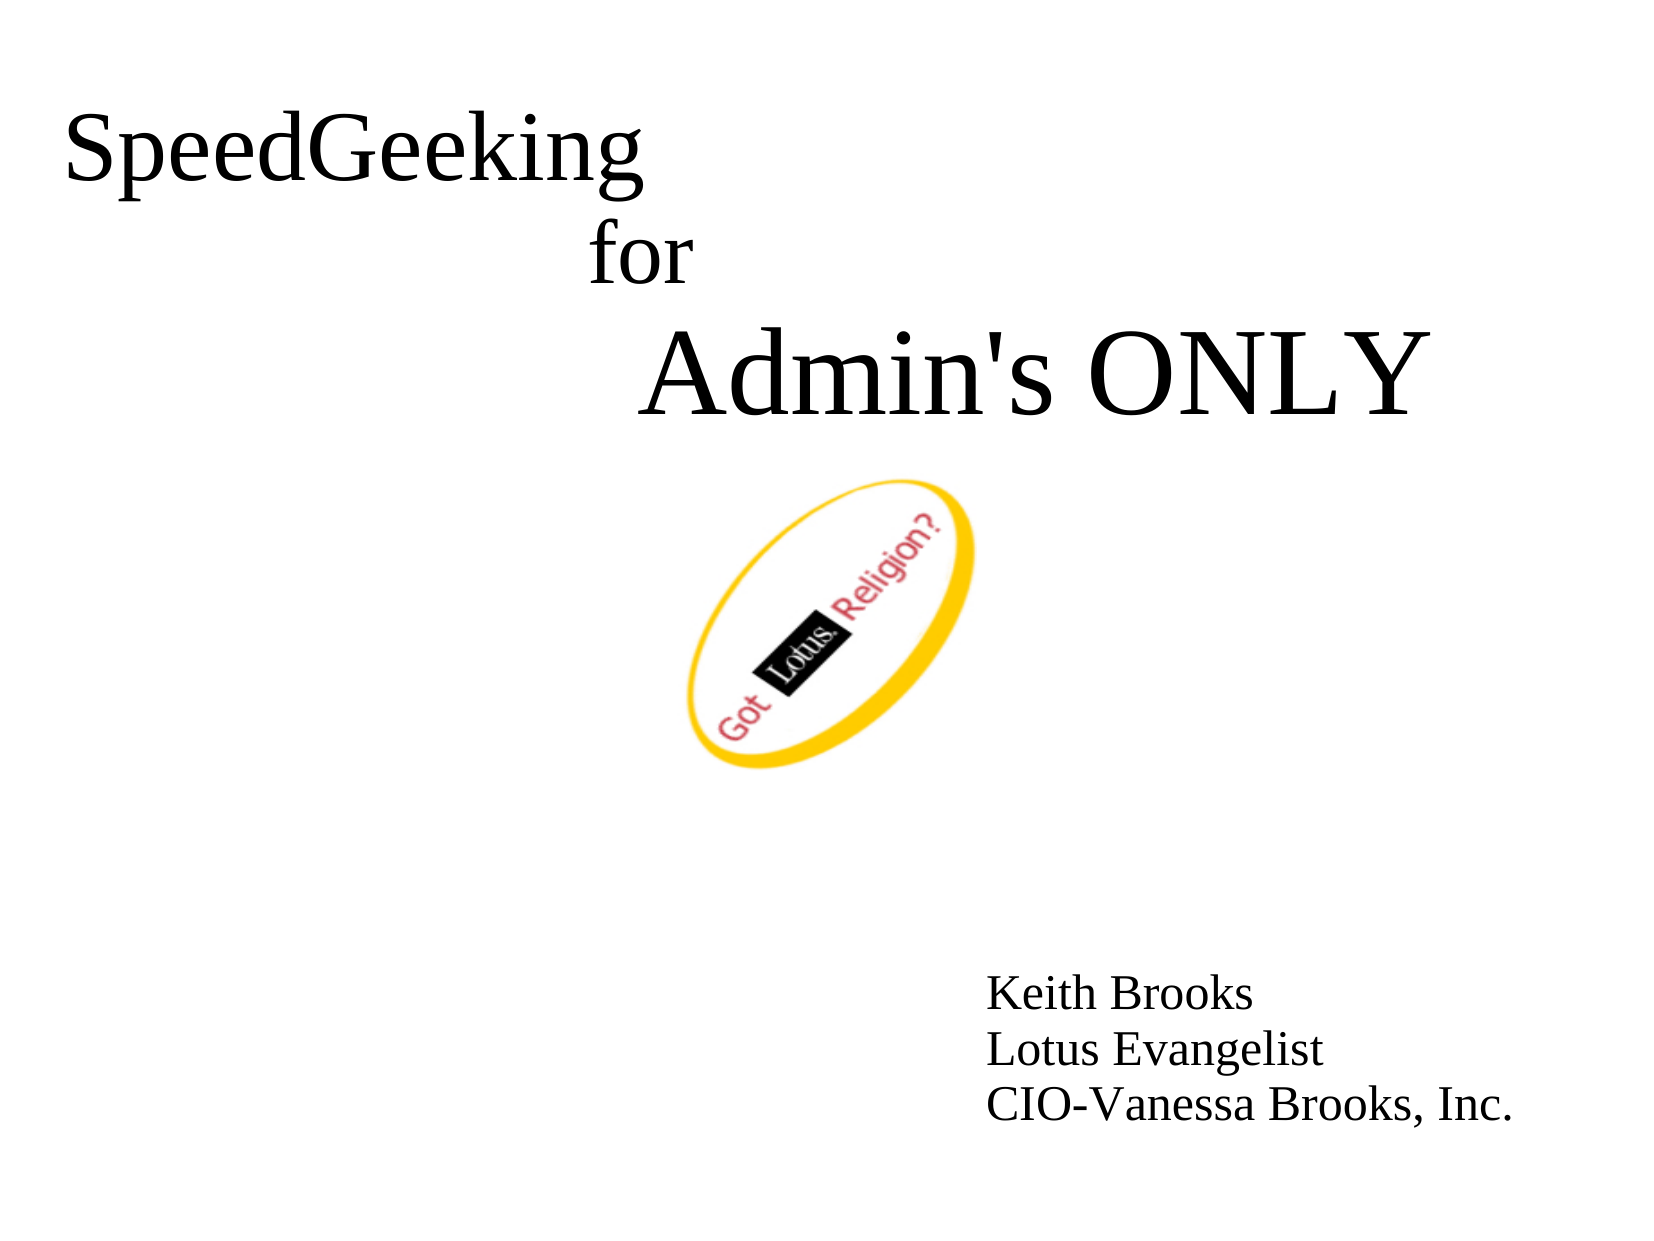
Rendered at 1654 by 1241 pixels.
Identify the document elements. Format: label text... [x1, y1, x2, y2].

text_box Keith Brooks Lotus Evangelist CIO-Vanessa Brooks, Inc. [986, 965, 1587, 1139]
title SpeedGeeking for Admin's ONLY [62, 79, 1475, 454]
picture [676, 470, 977, 771]
